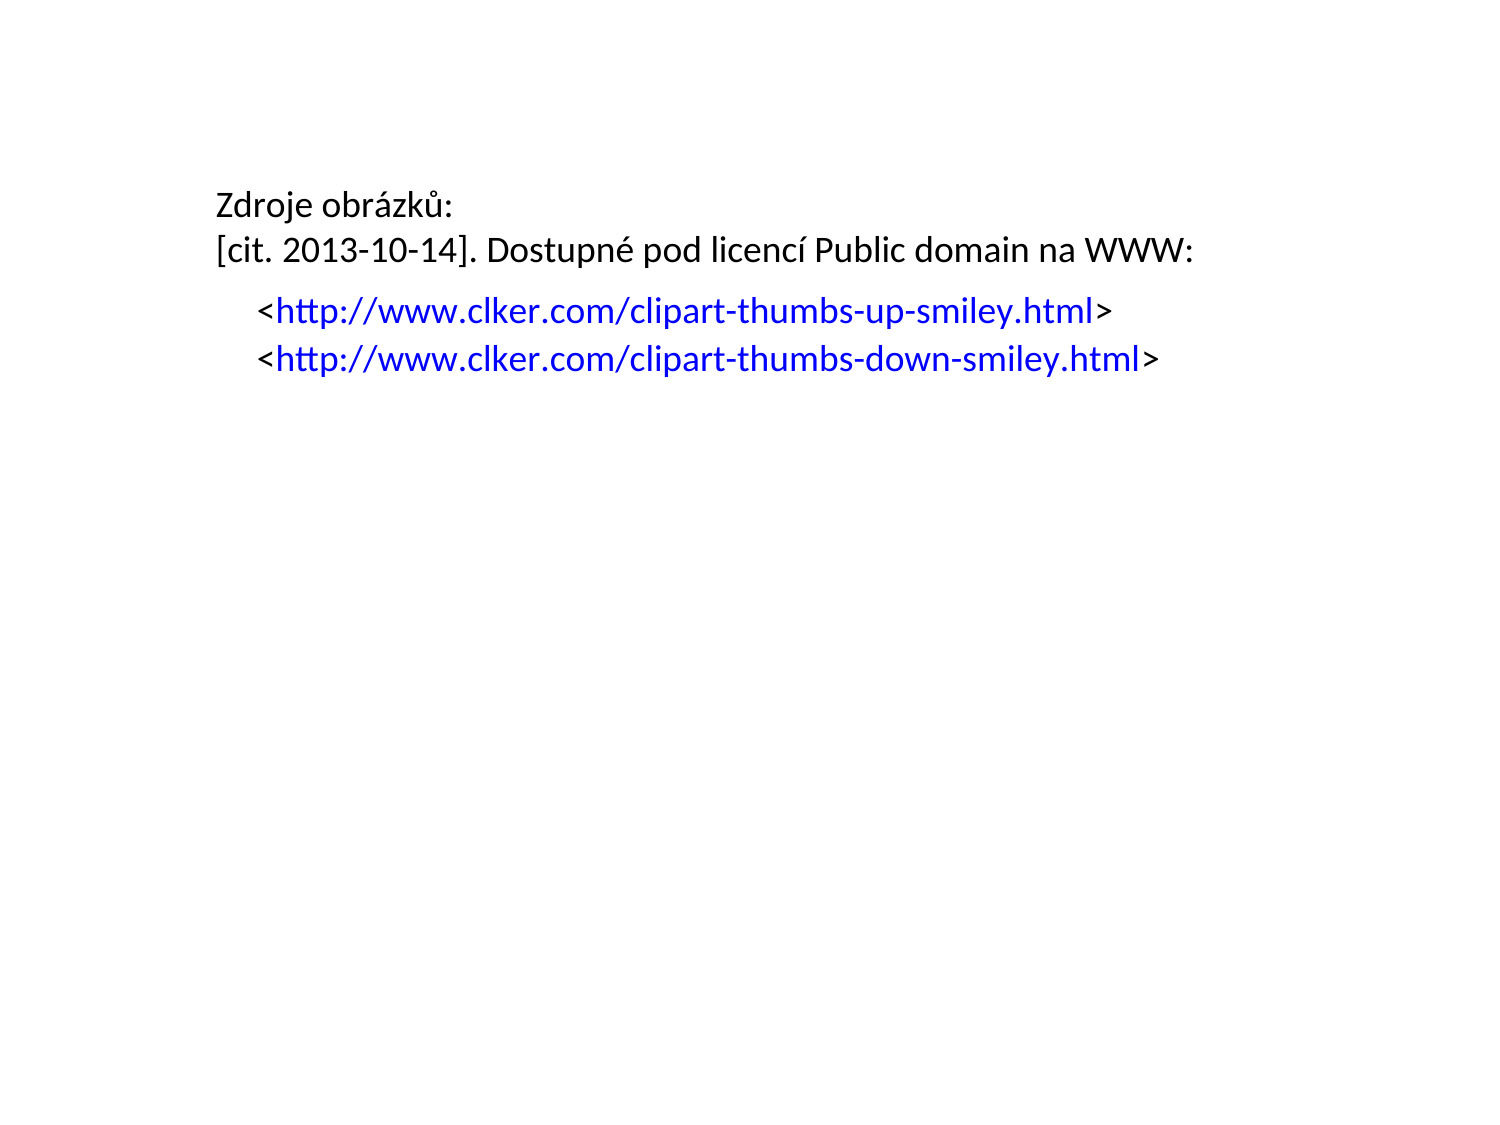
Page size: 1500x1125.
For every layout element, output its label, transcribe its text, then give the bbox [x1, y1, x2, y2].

text_box <http://www.clker.com/clipart-thumbs-up-smiley.html> [242, 278, 1270, 326]
text_box Zdroje obrázků: [cit. 2013-10-14]. Dostupné pod licencí Public domain na WWW: [201, 172, 1219, 279]
text_box <http://www.clker.com/clipart-thumbs-down-smiley.html> [242, 326, 1294, 387]
